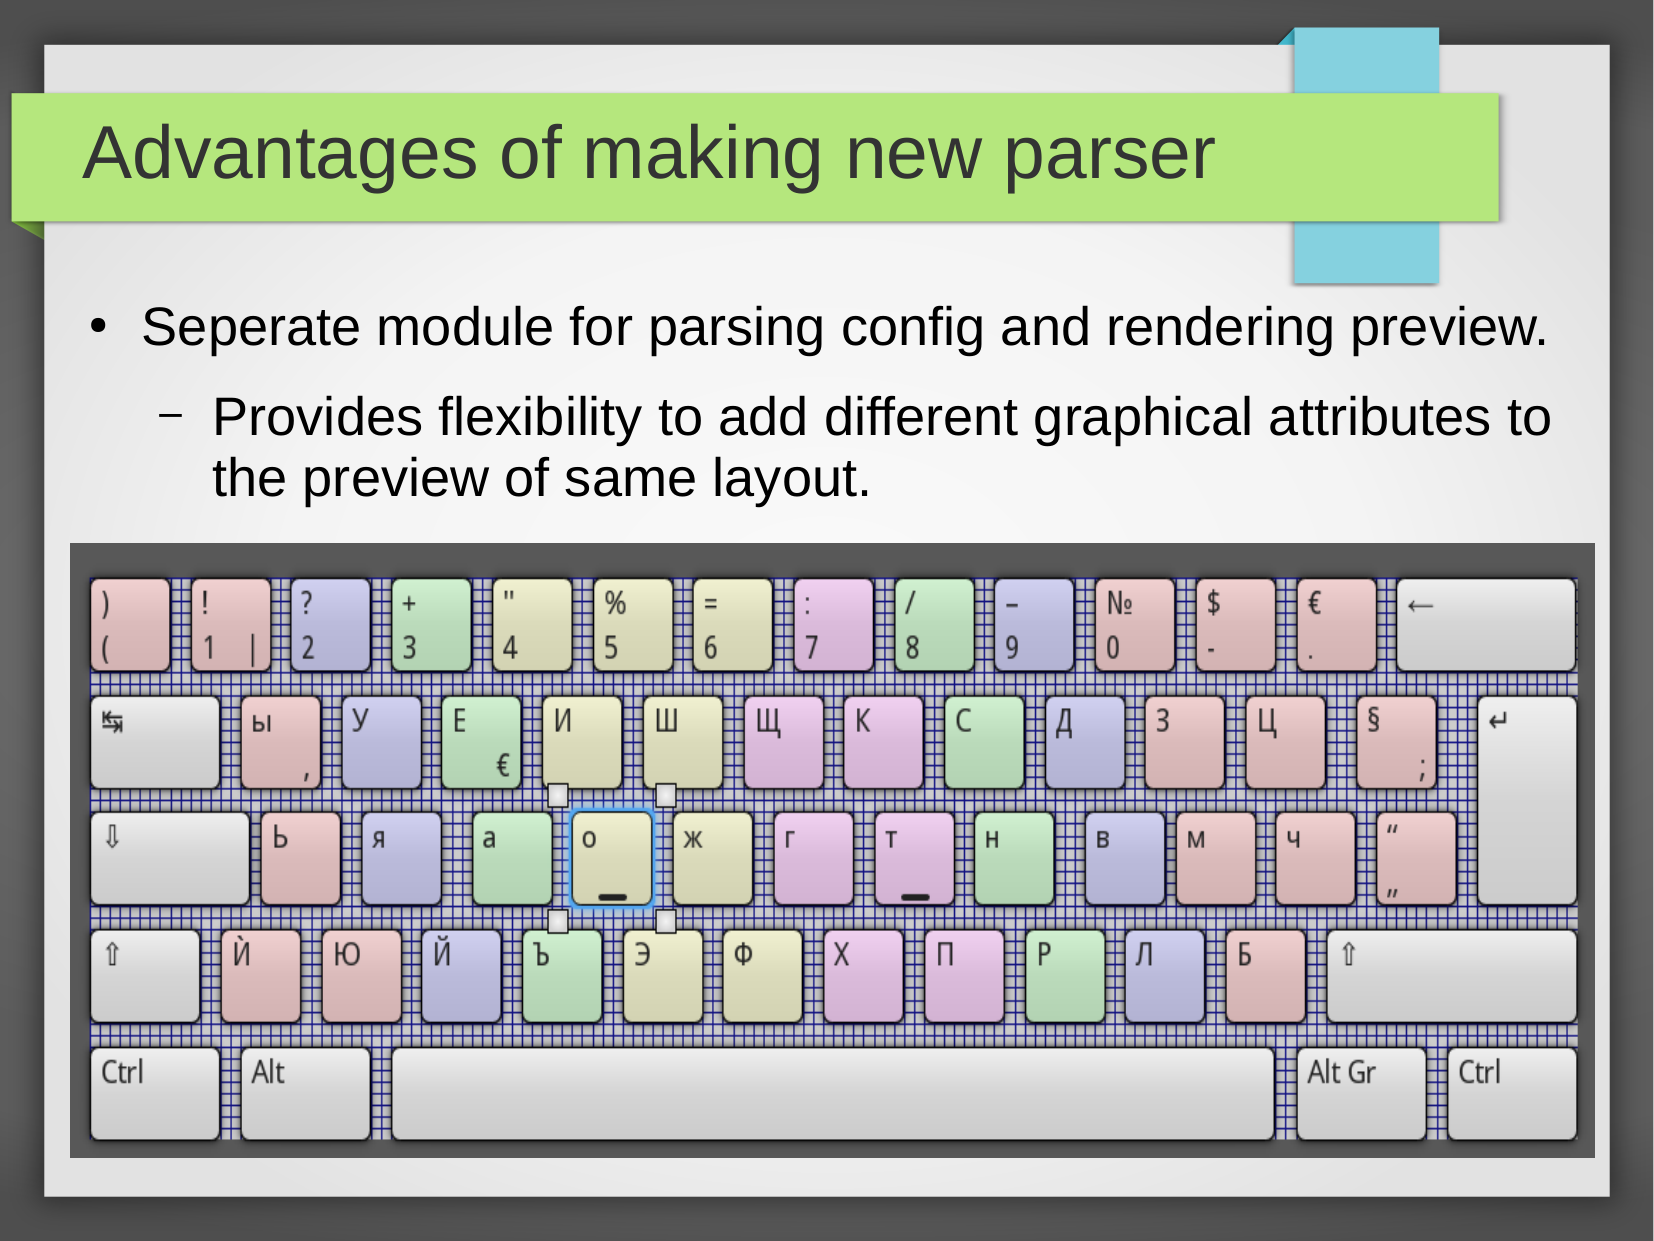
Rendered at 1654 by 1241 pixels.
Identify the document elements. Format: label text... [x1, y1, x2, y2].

picture [0, 0, 1654, 1241]
title Advantages of making new parser [82, 49, 1571, 257]
list Seperate module for parsing config and rendering preview. Provides flexibility to add different graphical attributes to the preview of same layout. [70, 296, 1559, 543]
